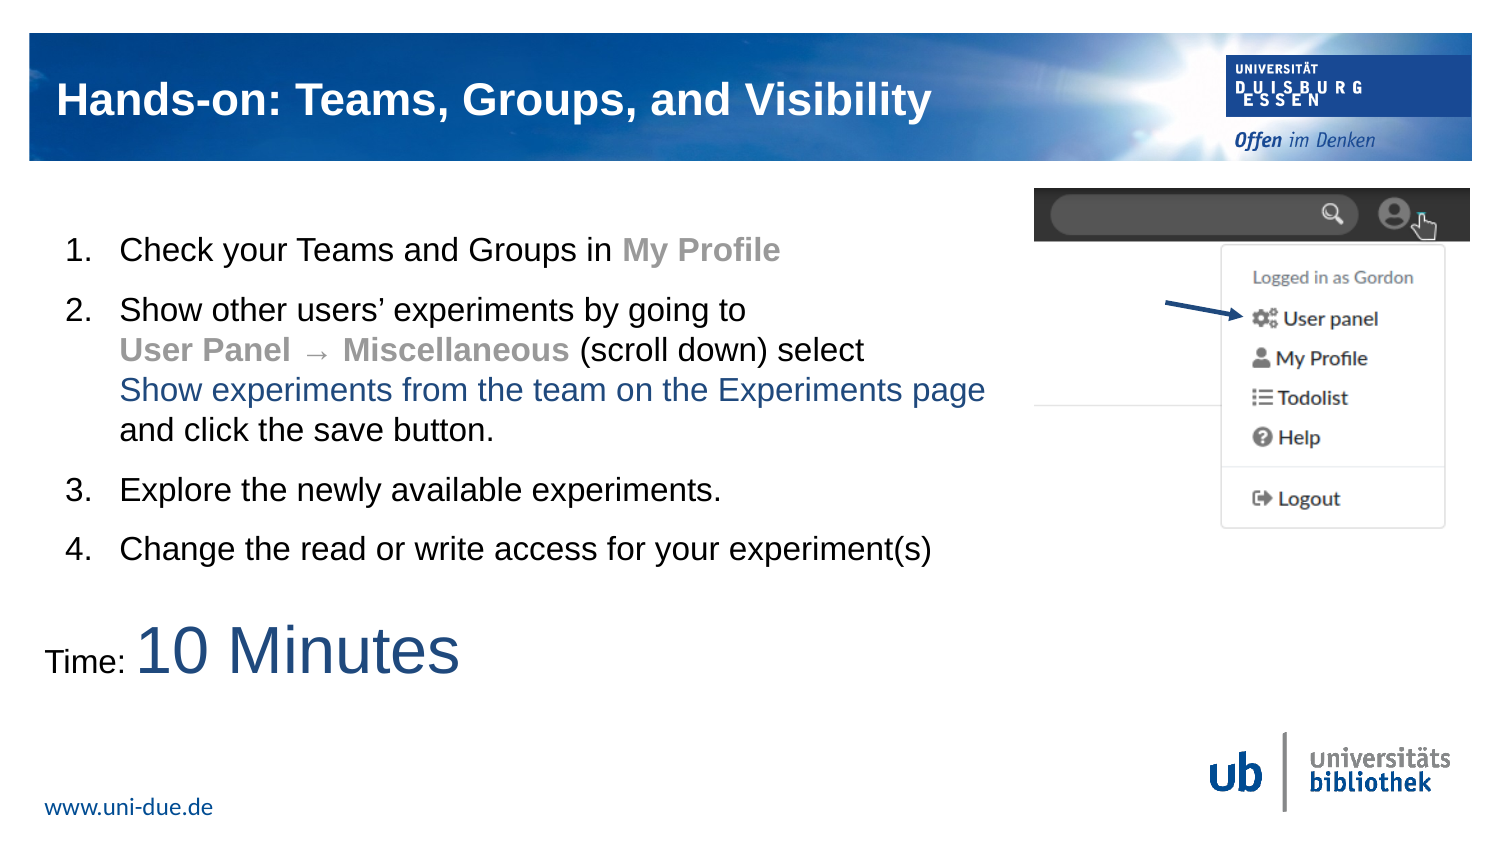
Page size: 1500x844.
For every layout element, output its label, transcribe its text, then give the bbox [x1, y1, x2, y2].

picture [29, 33, 1471, 161]
picture [1034, 188, 1470, 622]
text_box Check your Teams and Groups in My Profile Show other users’ experiments by going to User Panel → Miscellaneous (scroll down) select Show experiments from the team on the Experiments page and click the save button. Explore the newly available experiments. Change the read or write access for your experiment(s) Time: 10 Minutes [29, 188, 1016, 768]
text_box www.uni-due.de [29, 782, 263, 843]
picture [1210, 732, 1450, 812]
text_box Hands-on: Teams, Groups, and Visibility [26, 43, 1161, 150]
